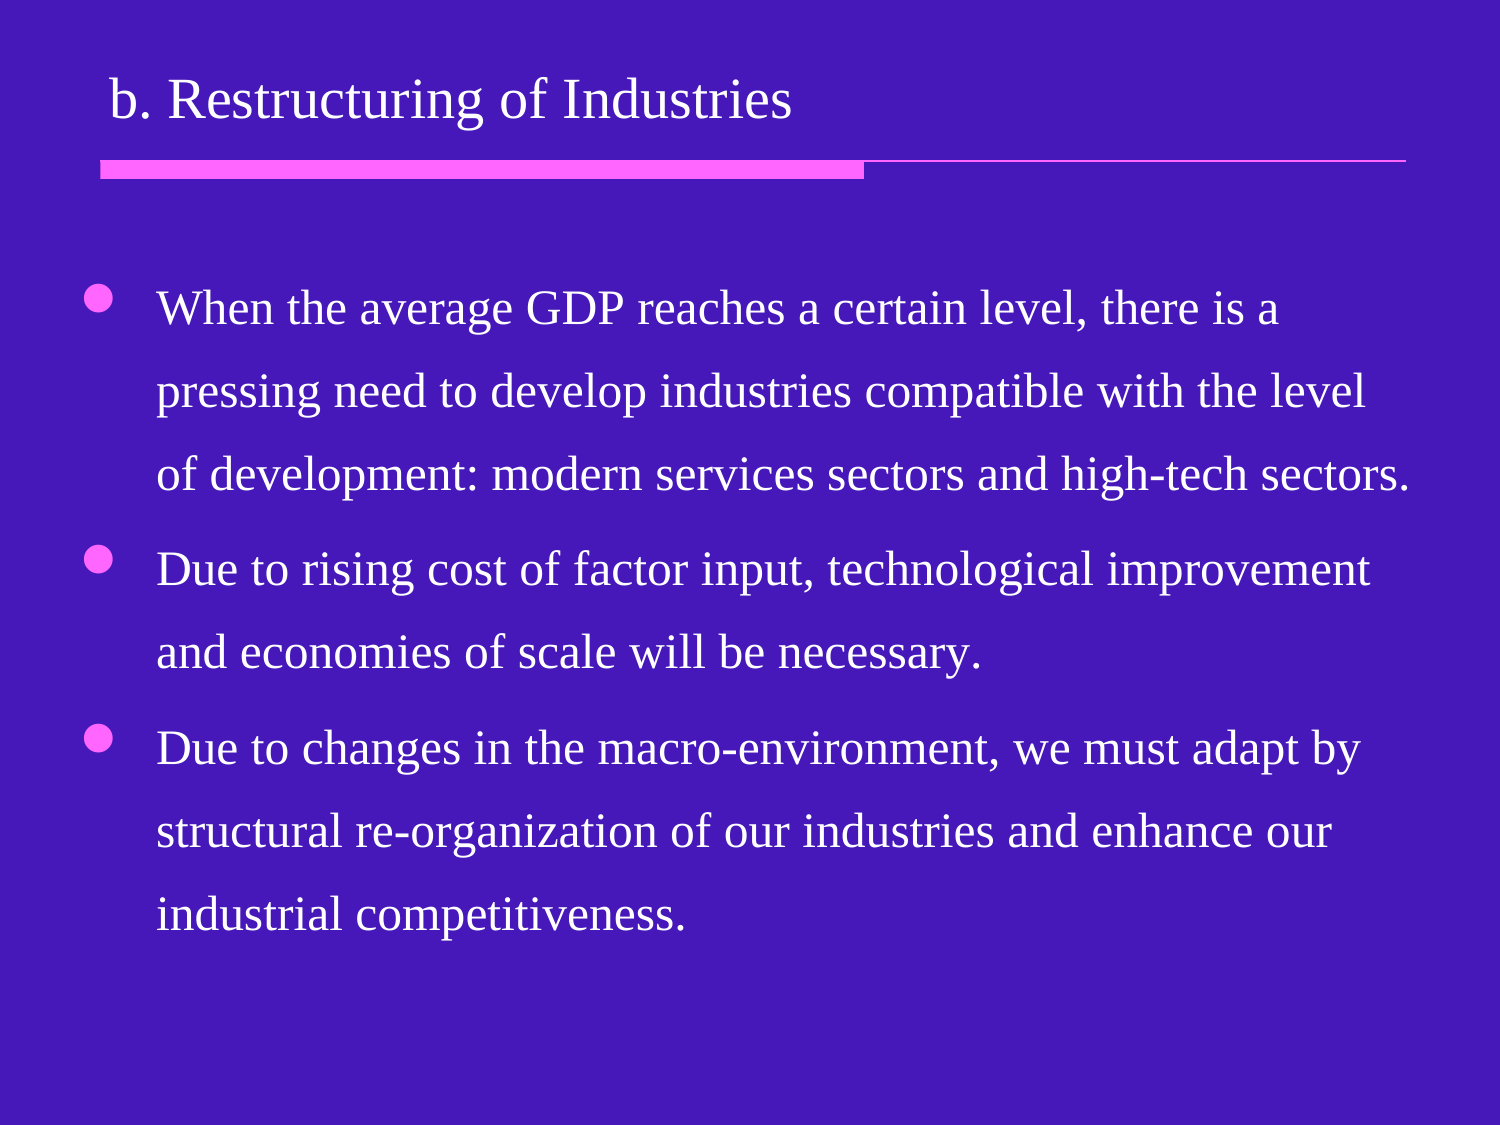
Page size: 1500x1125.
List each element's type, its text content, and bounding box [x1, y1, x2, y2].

title b. Restructuring of Industries [94, 49, 1407, 138]
list When the average GDP reaches a certain level, there is a pressing need to develop industries compatible with the level of development: modern services sectors and high-tech sectors. Due to rising cost of factor input, technological improvement and economies of scale will be necessary. Due to changes in the macro-environment, we must adapt by structural re-organization of our industries and enhance our industrial competitiveness. [64, 243, 1436, 1035]
